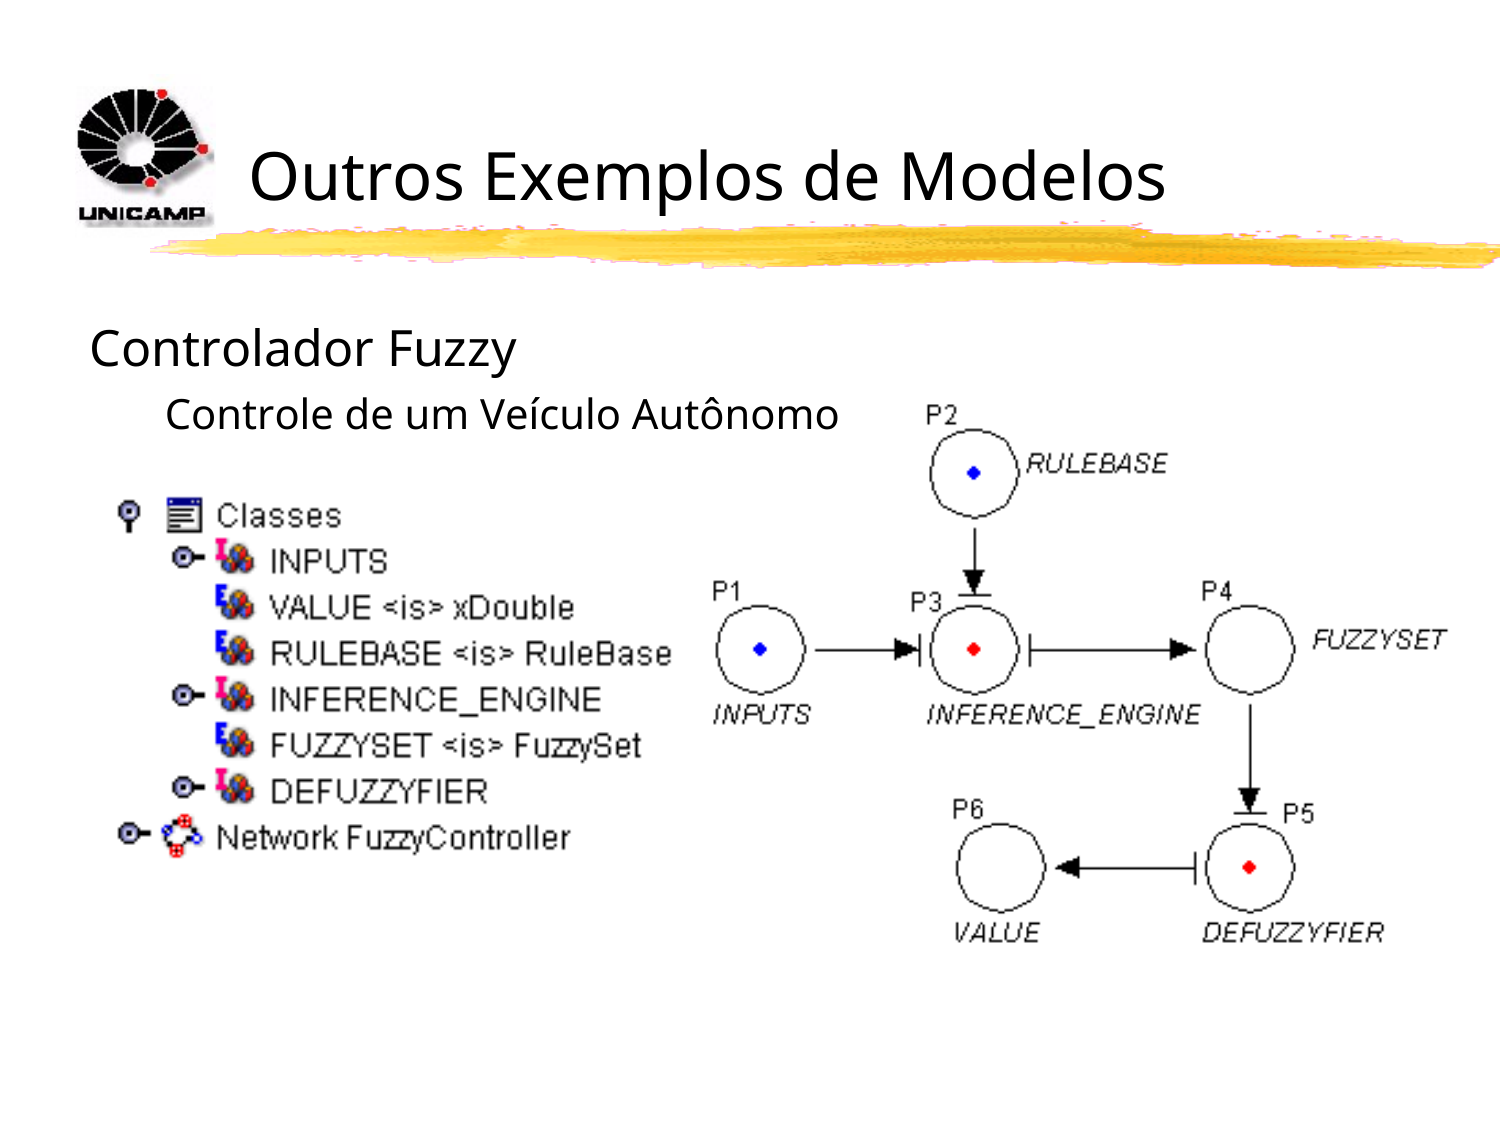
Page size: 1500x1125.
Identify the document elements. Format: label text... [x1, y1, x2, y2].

picture [75, 74, 1500, 279]
chart [111, 493, 701, 880]
list Controlador Fuzzy Controle de um Veículo Autônomo [74, 309, 1417, 994]
title Outros Exemplos de Modelos [233, 37, 1434, 225]
chart [1417, 370, 1468, 967]
